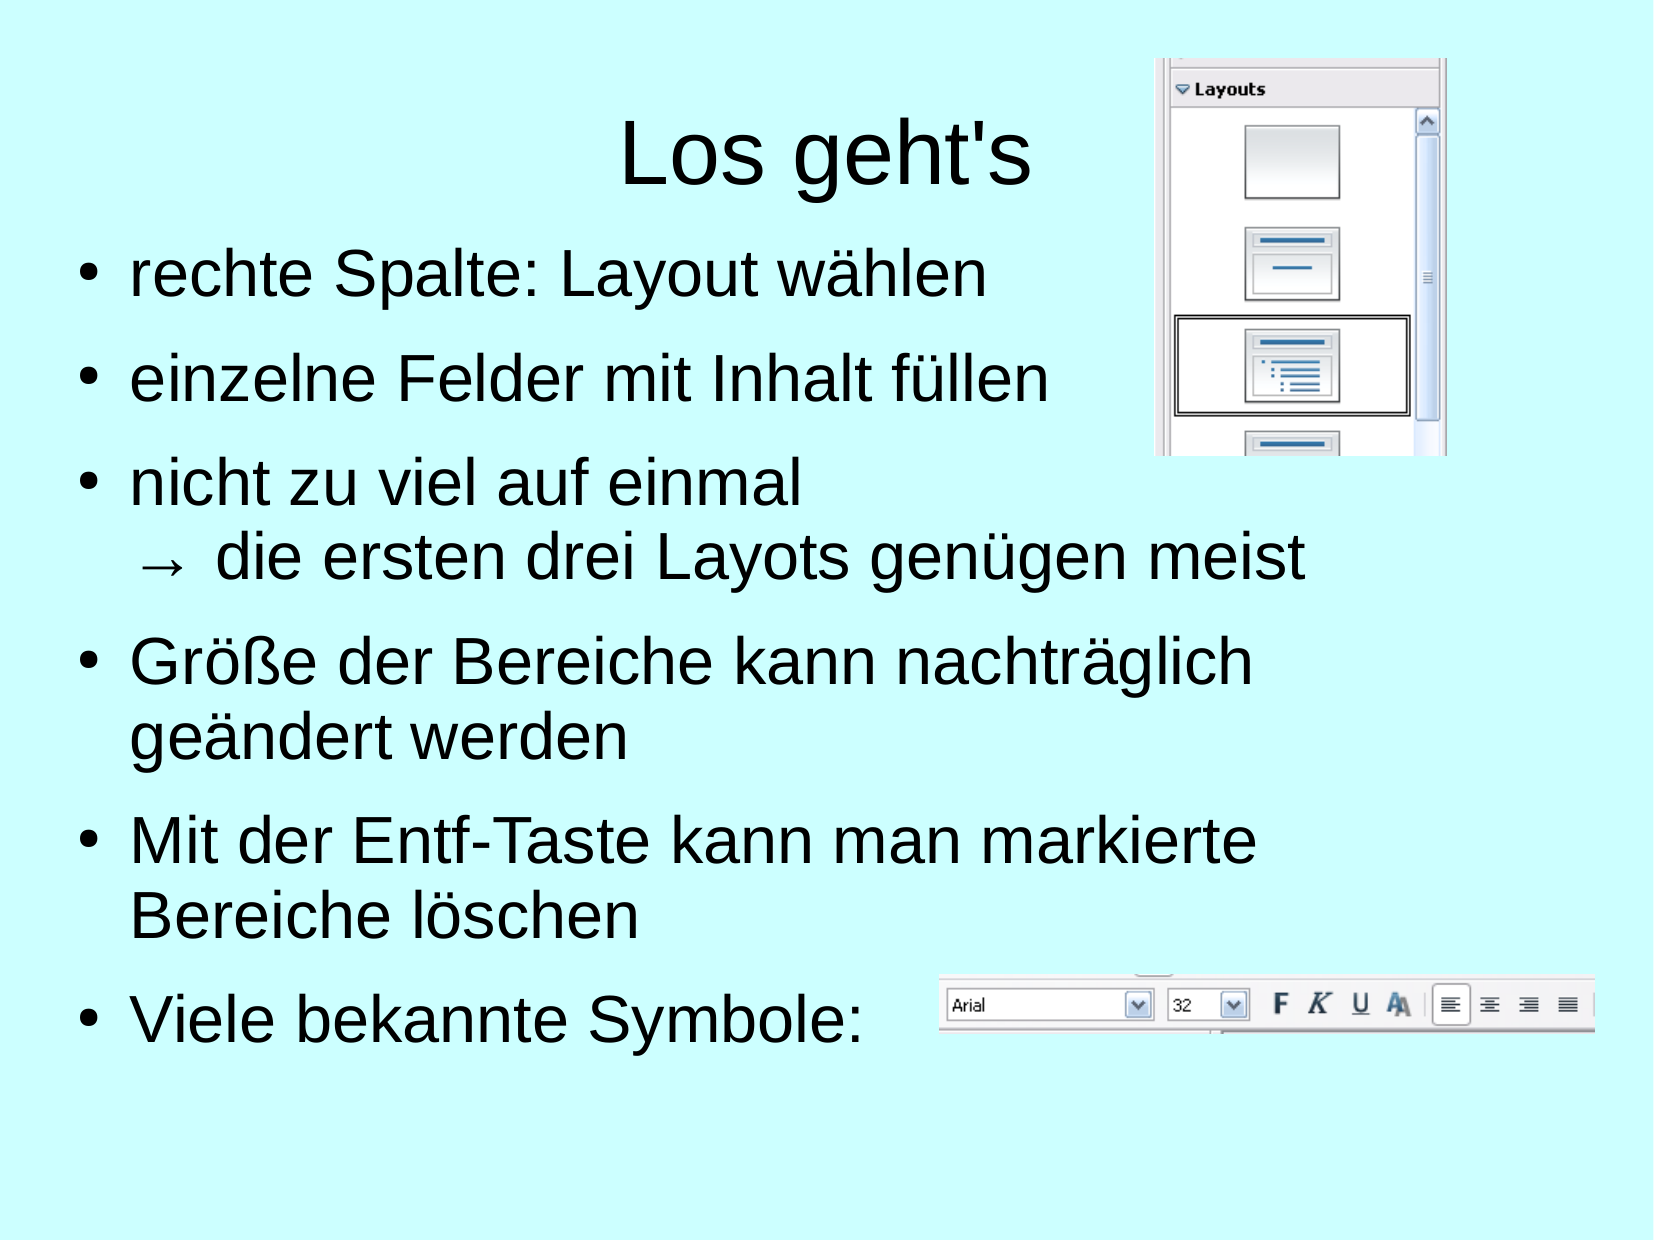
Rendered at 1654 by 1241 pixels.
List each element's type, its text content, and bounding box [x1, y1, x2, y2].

list rechte Spalte: Layout wählen einzelne Felder mit Inhalt füllen nicht zu viel auf einmal → die ersten drei Layots genügen meist Größe der Bereiche kann nachträglich geändert werden Mit der Entf-Taste kann man markierte Bereiche löschen Viele bekannte Symbole: [59, 236, 1329, 1057]
picture [1154, 58, 1447, 456]
title Los geht's [82, 49, 1571, 257]
picture [939, 974, 1595, 1034]
